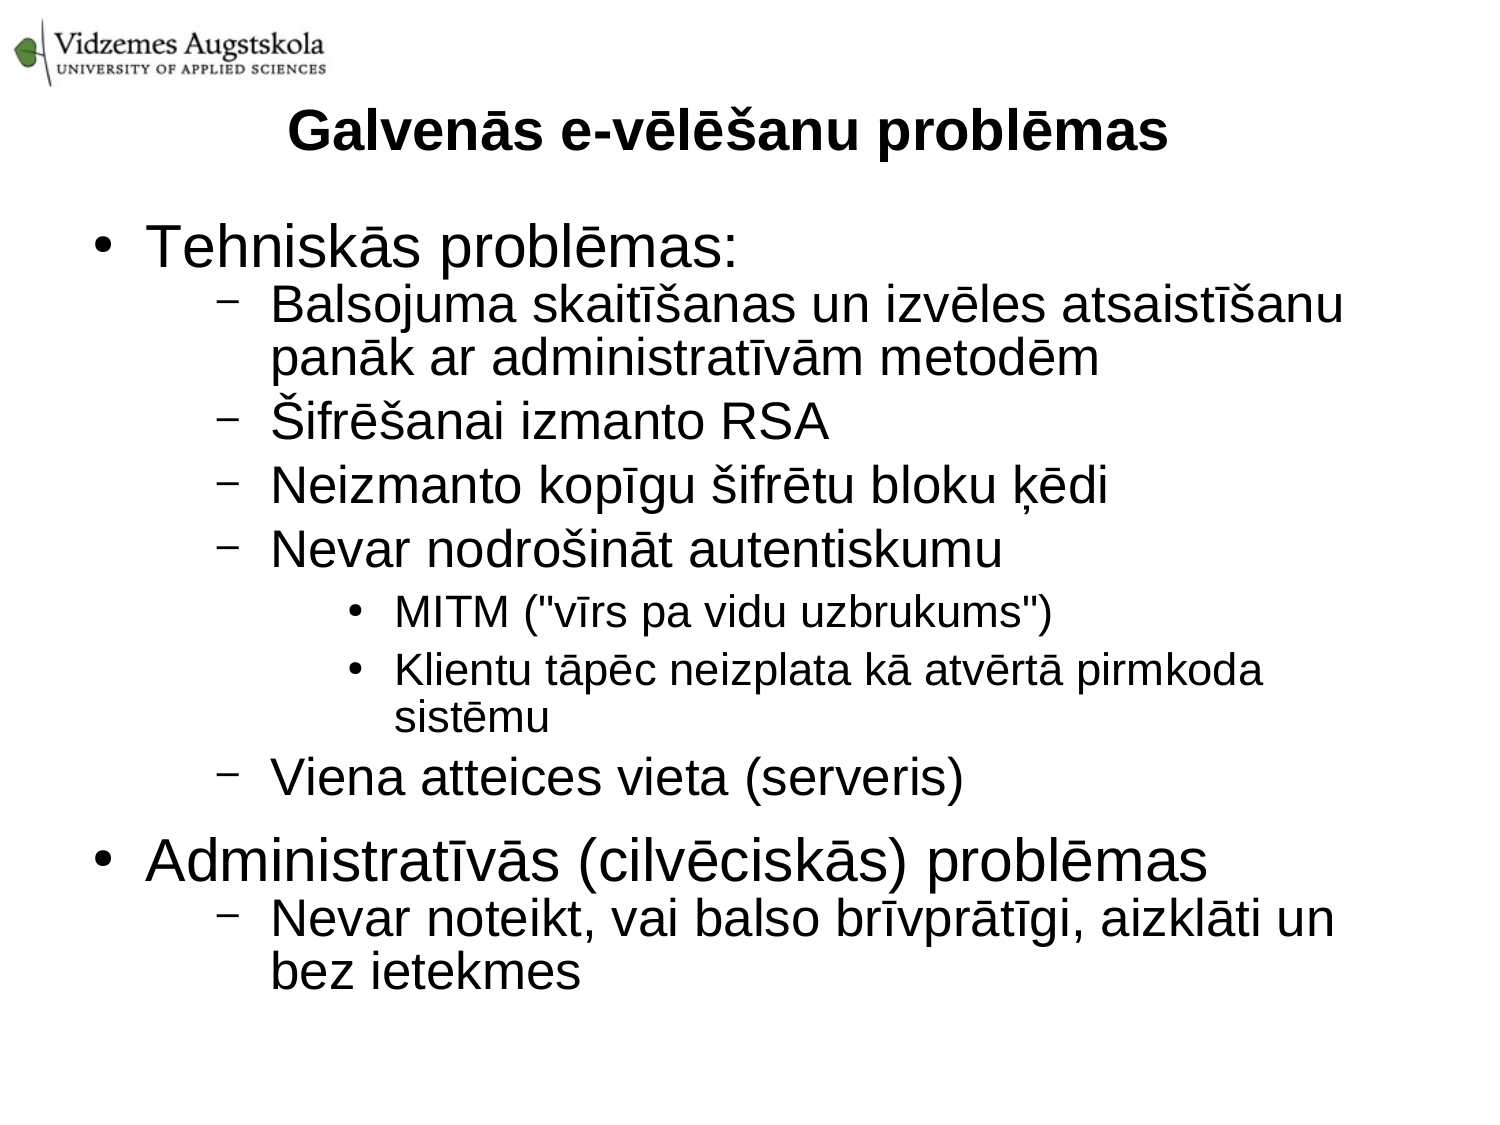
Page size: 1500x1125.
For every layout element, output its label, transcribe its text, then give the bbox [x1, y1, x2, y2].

picture [5, 2, 334, 102]
list Tehniskās problēmas: Balsojuma skaitīšanas un izvēles atsaistīšanu panāk ar administratīvām metodēm Šifrēšanai izmanto RSA Neizmanto kopīgu šifrētu bloku ķēdi Nevar nodrošināt autentiskumu MITM ("vīrs pa vidu uzbrukums") Klientu tāpēc neizplata kā atvērtā pirmkoda sistēmu Viena atteices vieta (serveris) Administratīvās (cilvēciskās) problēmas Nevar noteikt, vai balso brīvprātīgi, aizklāti un bez ietekmes [74, 214, 1424, 1004]
title Galvenās e-vēlēšanu problēmas [85, 87, 1372, 177]
